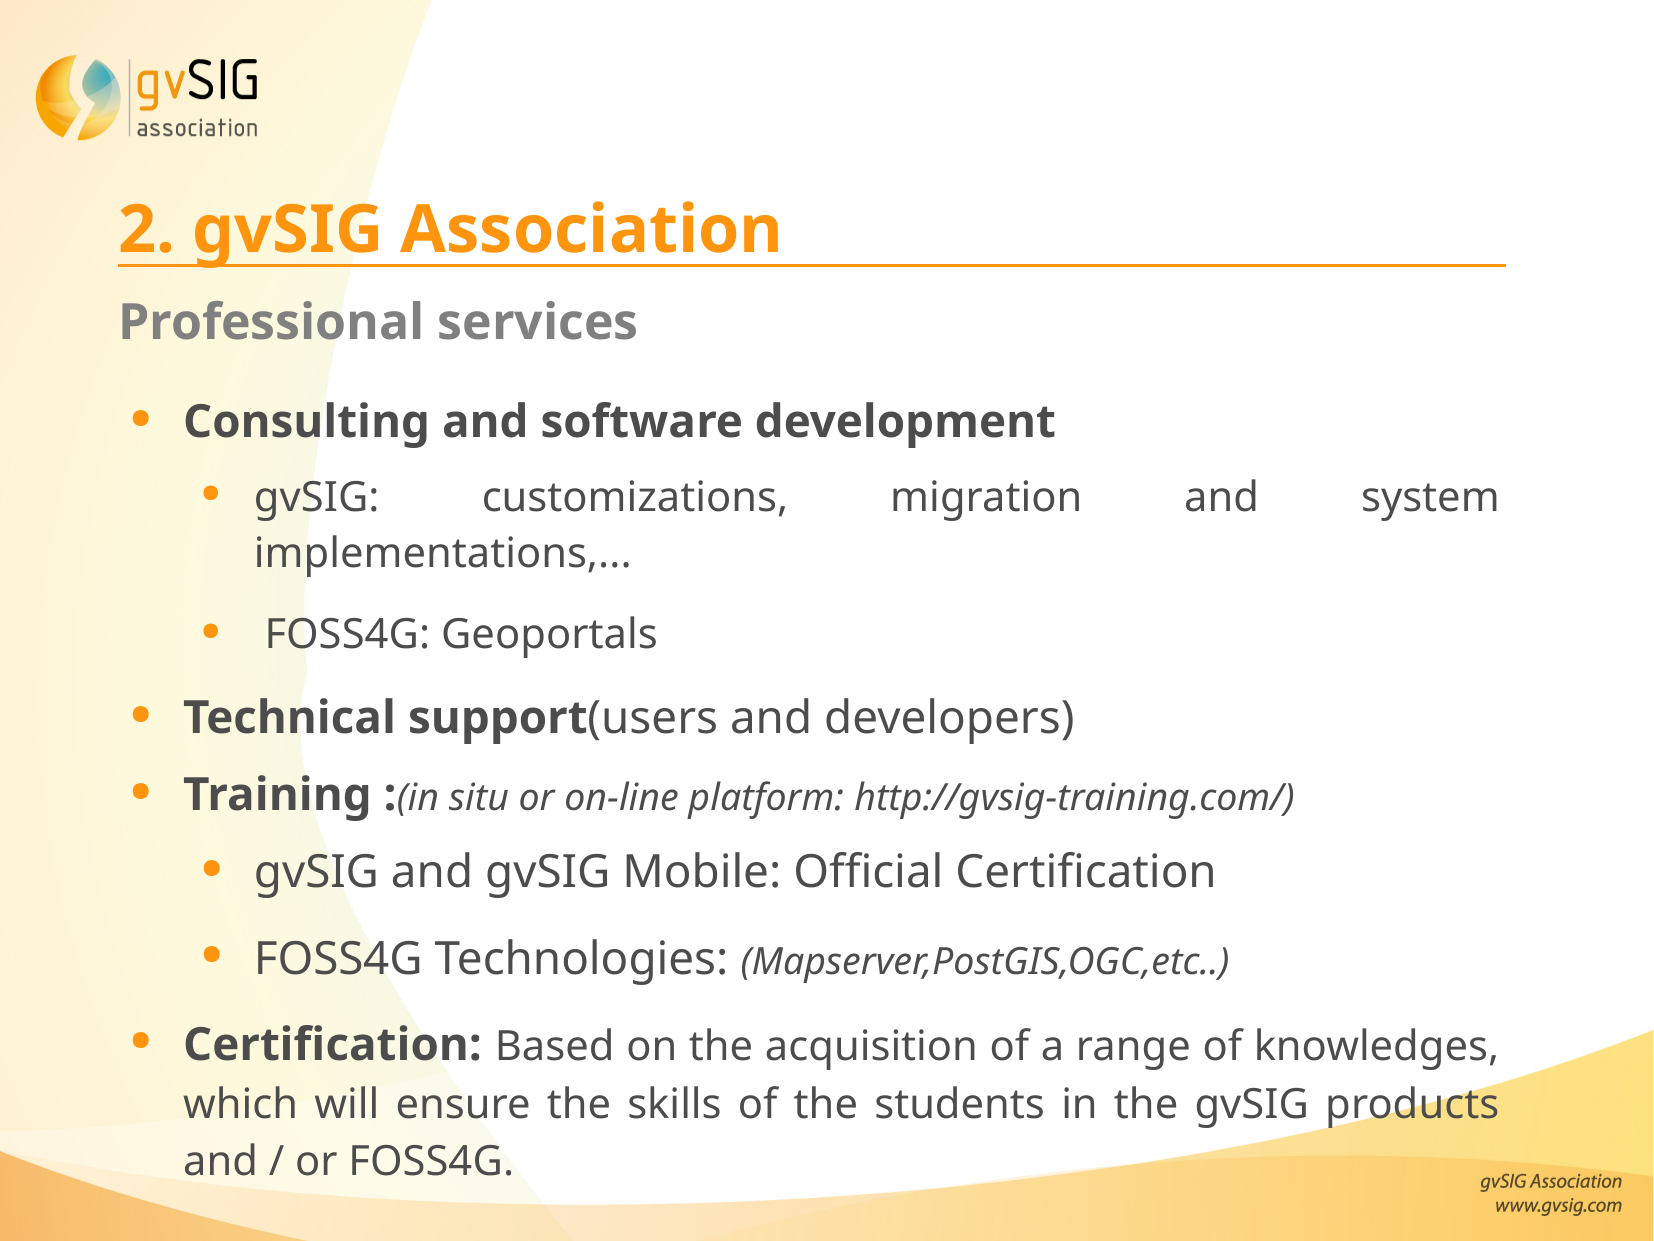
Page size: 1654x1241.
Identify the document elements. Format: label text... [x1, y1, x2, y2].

picture [0, 0, 1654, 1241]
title Professional services [118, 276, 1388, 365]
title 2. gvSIG Association [118, 177, 1607, 276]
list Consulting and software development gvSIG: customizations, migration and system implementations,... FOSS4G: Geoportals Technical support(users and developers) Training :(in situ or on-line platform: http://gvsig-training.com/) gvSIG and gvSIG Mobile: Official Certification FOSS4G Technologies: (Mapserver,PostGIS,OGC,etc..) Certification: Based on the acquisition of a range of knowledges, which will ensure the skills of the students in the gvSIG products and / or FOSS4G. [112, 311, 1501, 1241]
